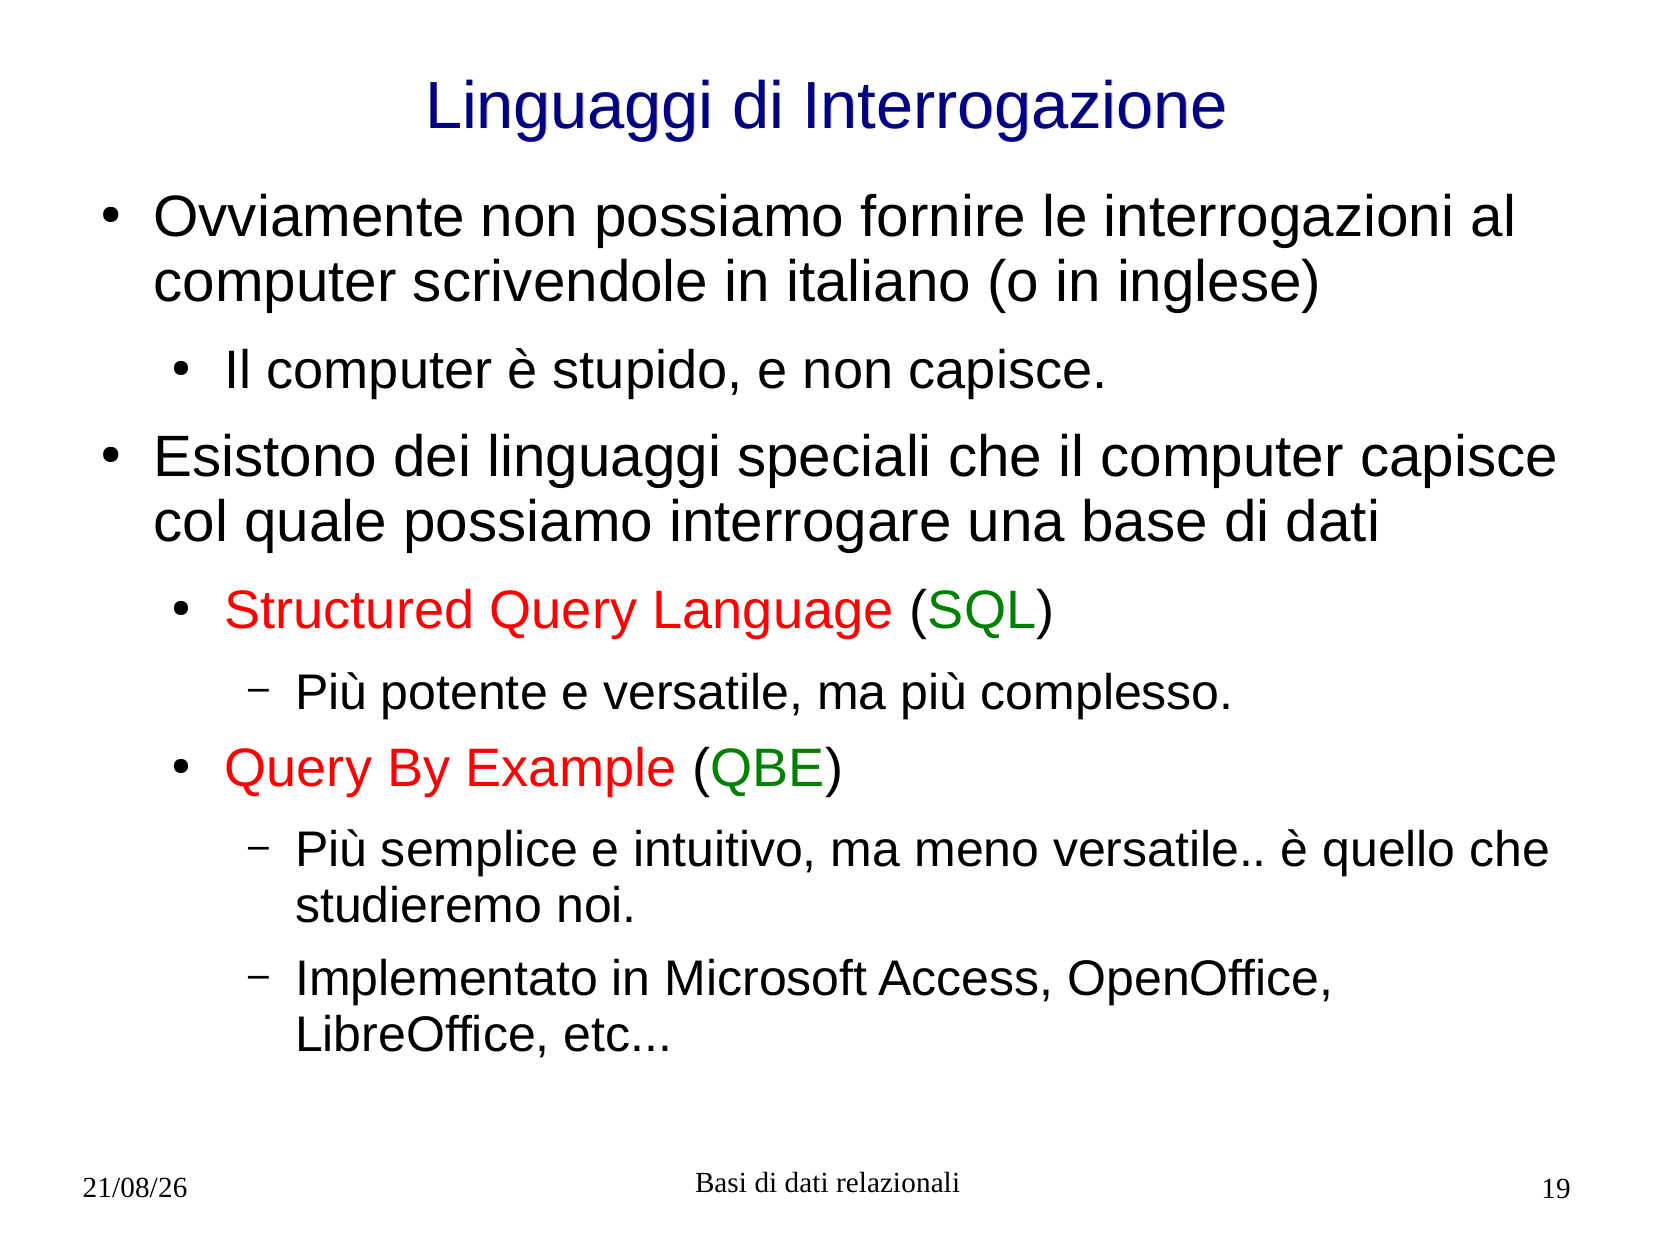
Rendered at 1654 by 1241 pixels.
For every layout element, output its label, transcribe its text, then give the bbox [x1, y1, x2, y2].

title Linguaggi di Interrogazione [82, 49, 1571, 161]
list Ovviamente non possiamo fornire le interrogazioni al computer scrivendole in italiano (o in inglese) Il computer è stupido, e non capisce. Esistono dei linguaggi speciali che il computer capisce col quale possiamo interrogare una base di dati Structured Query Language (SQL) Più potente e versatile, ma più complesso. Query By Example (QBE) Più semplice e intuitivo, ma meno versatile.. è quello che studieremo noi. Implementato in Microsoft Access, OpenOffice, LibreOffice, etc... [82, 183, 1571, 1130]
